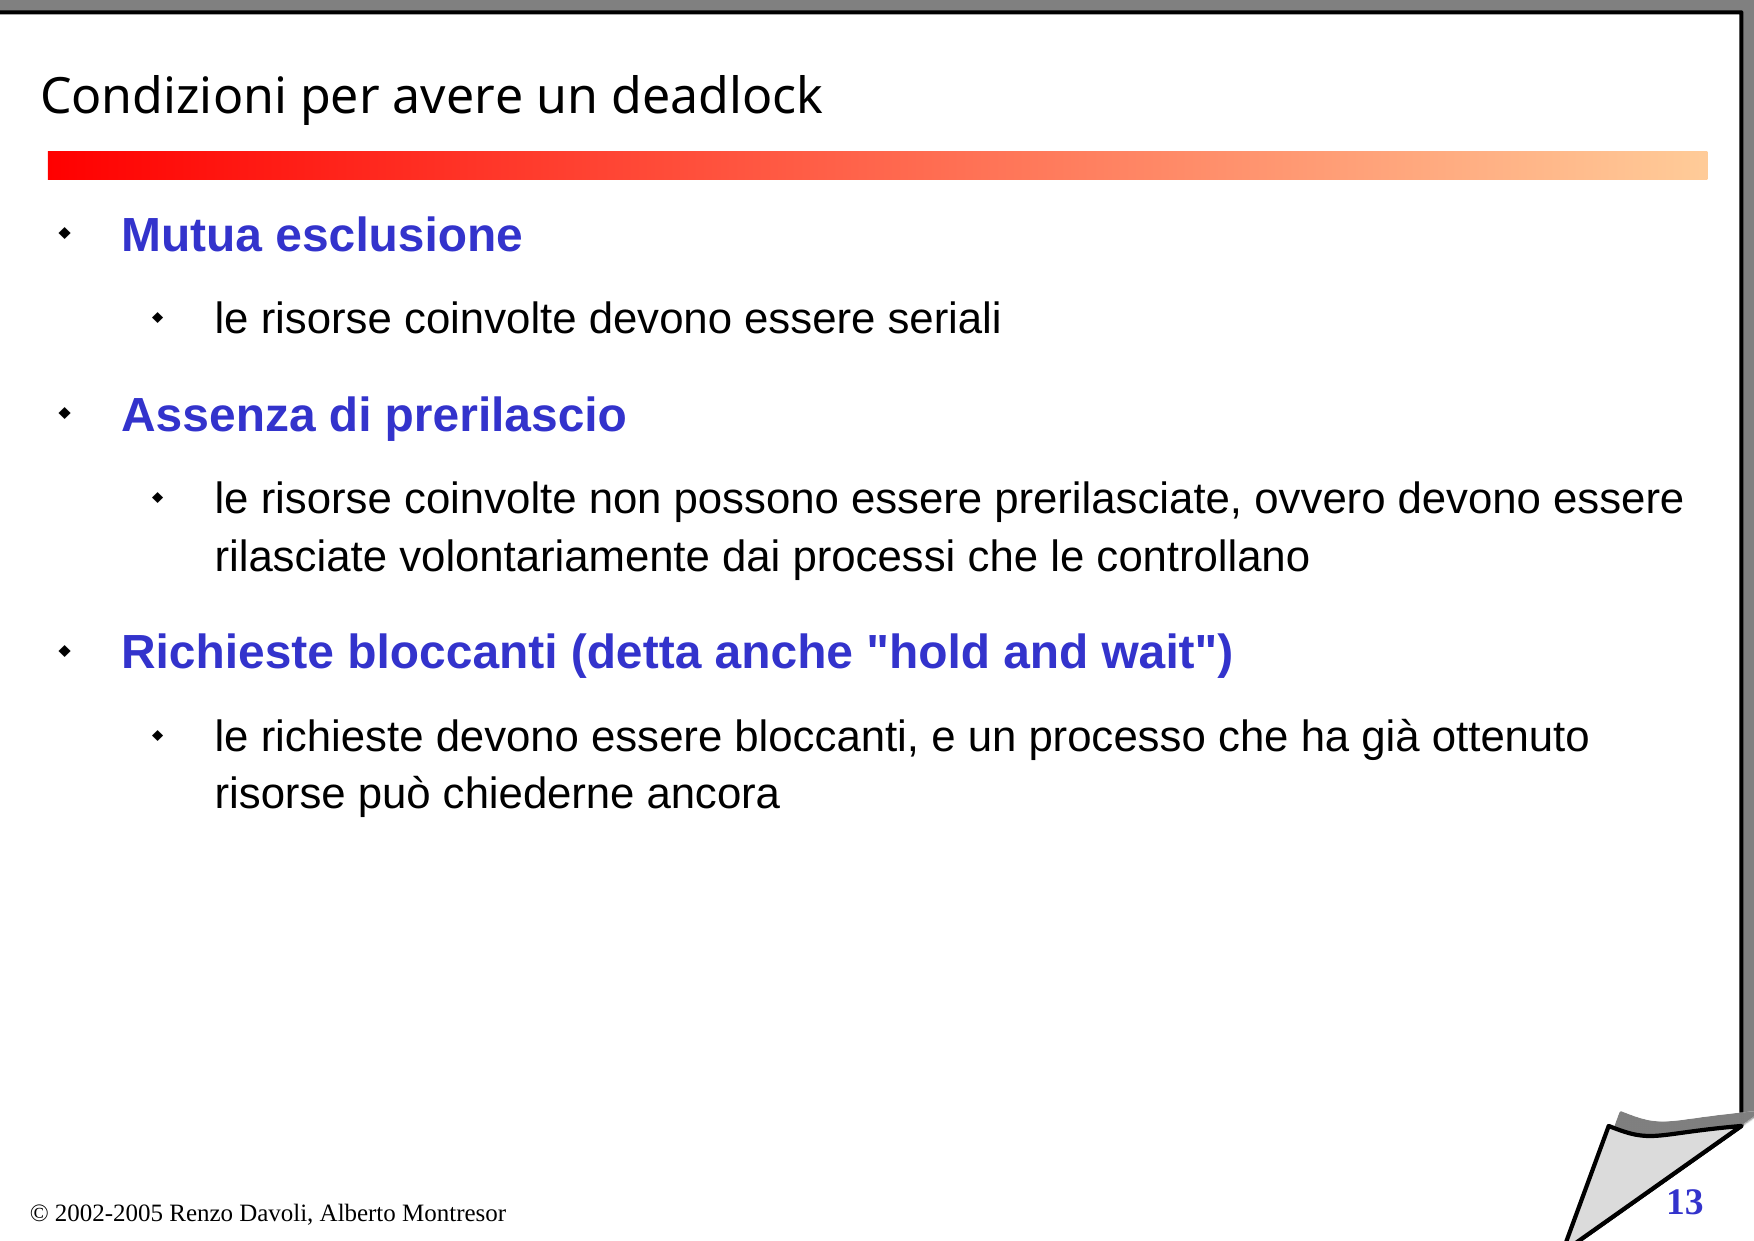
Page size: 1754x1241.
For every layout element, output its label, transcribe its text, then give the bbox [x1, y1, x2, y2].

text_box q [750, 152, 754, 179]
title Condizioni per avere un deadlock [40, 49, 1714, 144]
list Mutua esclusione le risorse coinvolte devono essere seriali Assenza di prerilascio le risorse coinvolte non possono essere prerilasciate, ovvero devono essere rilasciate volontariamente dai processi che le controllano Richieste bloccanti (detta anche "hold and wait") le richieste devono essere bloccanti, e un processo che ha già ottenuto risorse può chiederne ancora [58, 206, 1696, 943]
